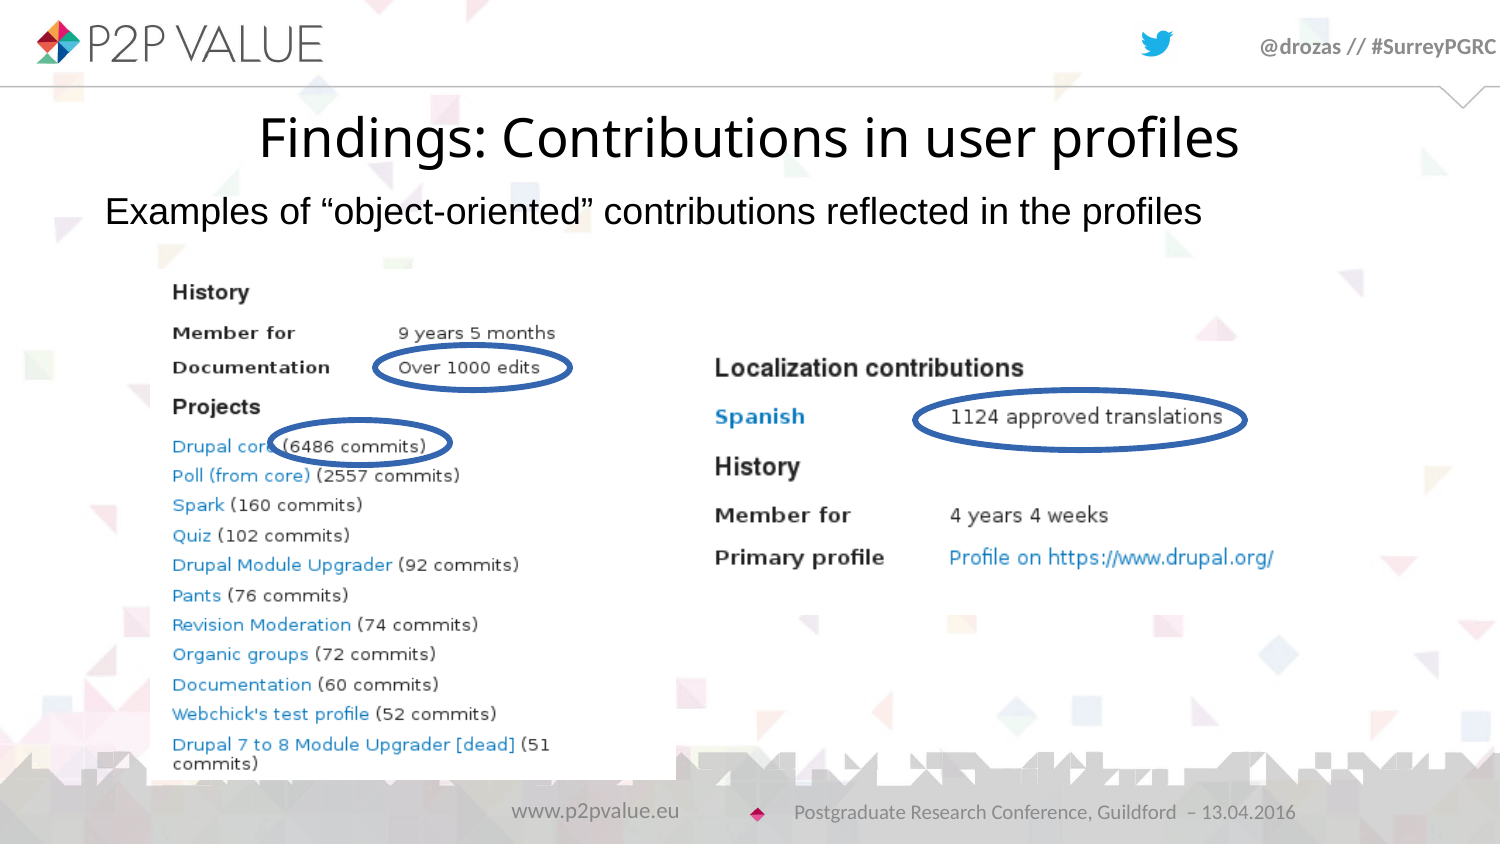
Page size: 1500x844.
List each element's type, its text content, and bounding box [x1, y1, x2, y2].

text_box @drozas // #SurreyPGRC [1155, 15, 1500, 76]
text_box Examples of “object-oriented” contributions reflected in the profiles [90, 183, 1500, 241]
text_box www.p2pvalue.eu [505, 789, 724, 829]
text_box Postgraduate Research Conference, Guildford – 13.04.2016 [780, 788, 1474, 834]
picture [0, 0, 1500, 92]
picture [0, 181, 1500, 844]
title Findings: Contributions in user profiles [0, 92, 1500, 181]
